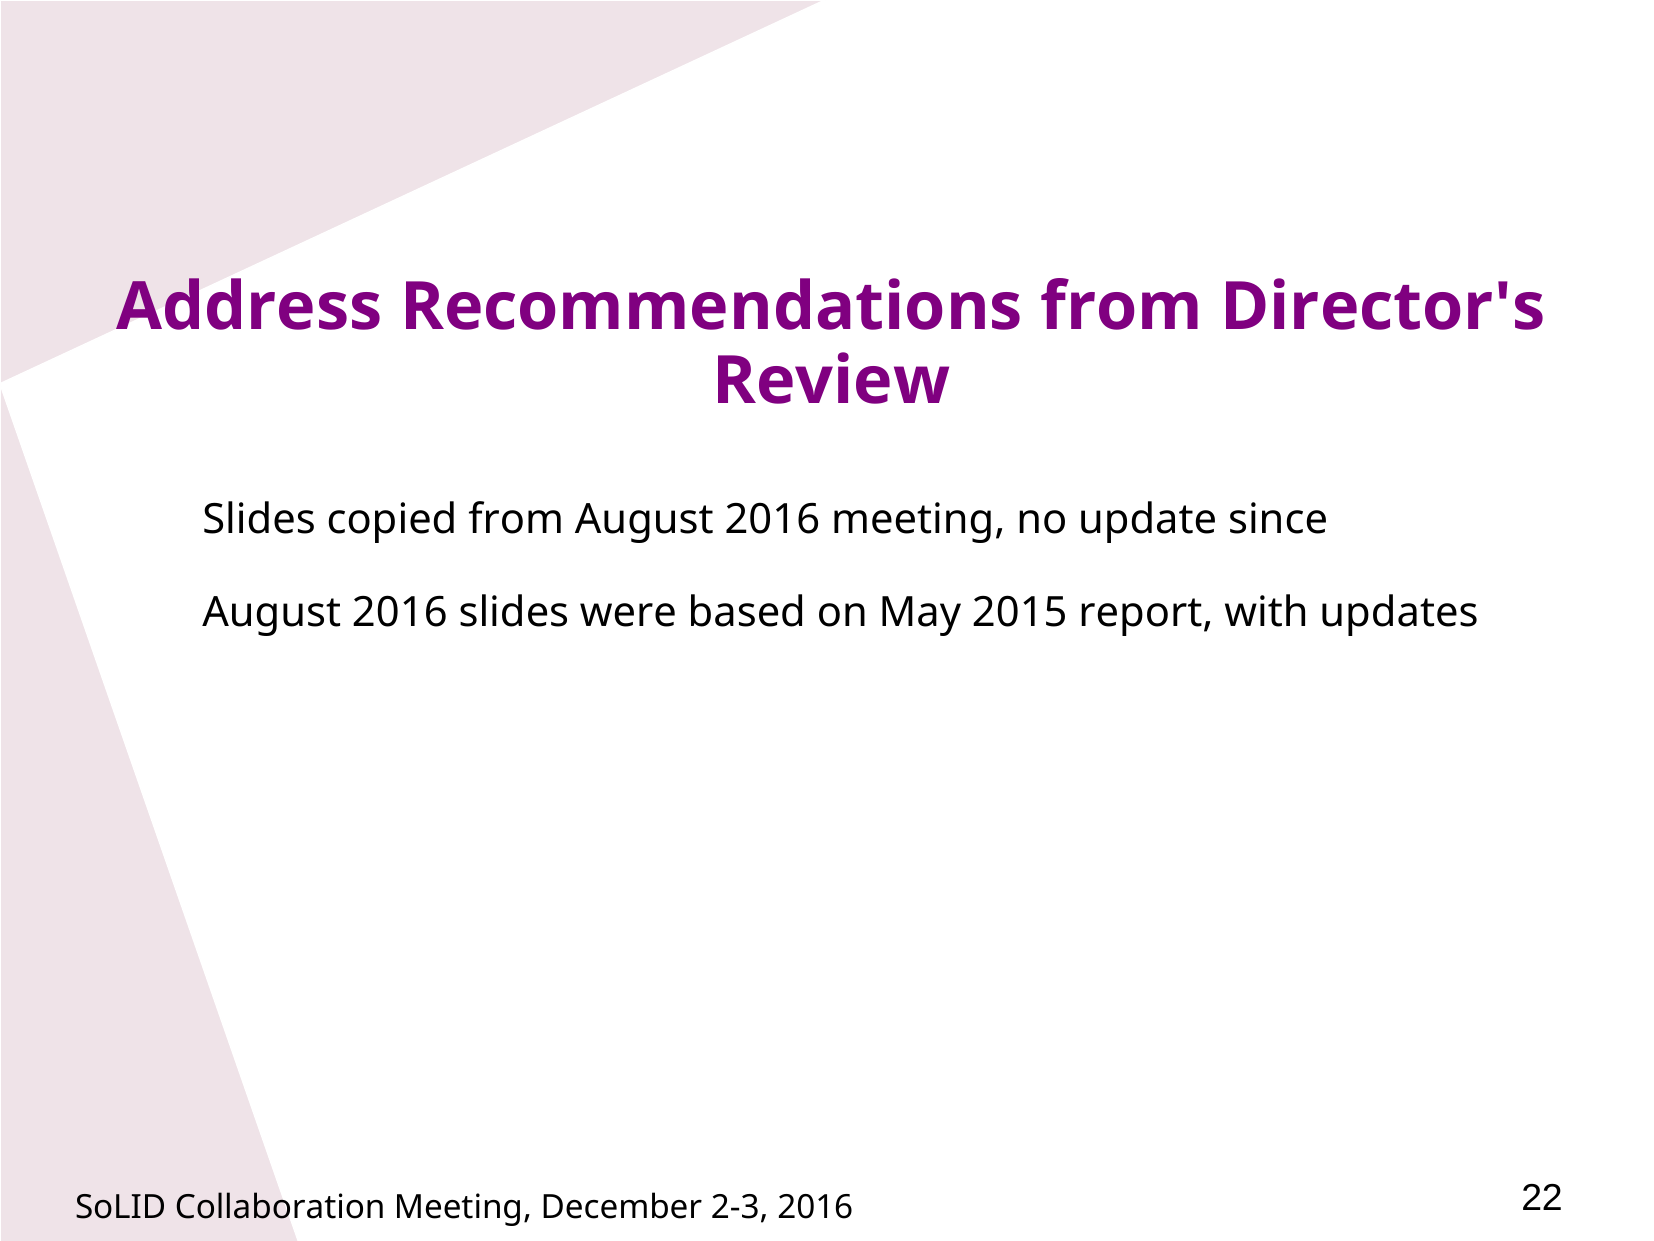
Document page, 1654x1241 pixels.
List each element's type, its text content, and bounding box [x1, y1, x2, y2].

title Address Recommendations from Director's Review [0, 262, 1653, 401]
text_box Slides copied from August 2016 meeting, no update since August 2016 slides were based on May 2015 report, with updates [187, 488, 1501, 740]
